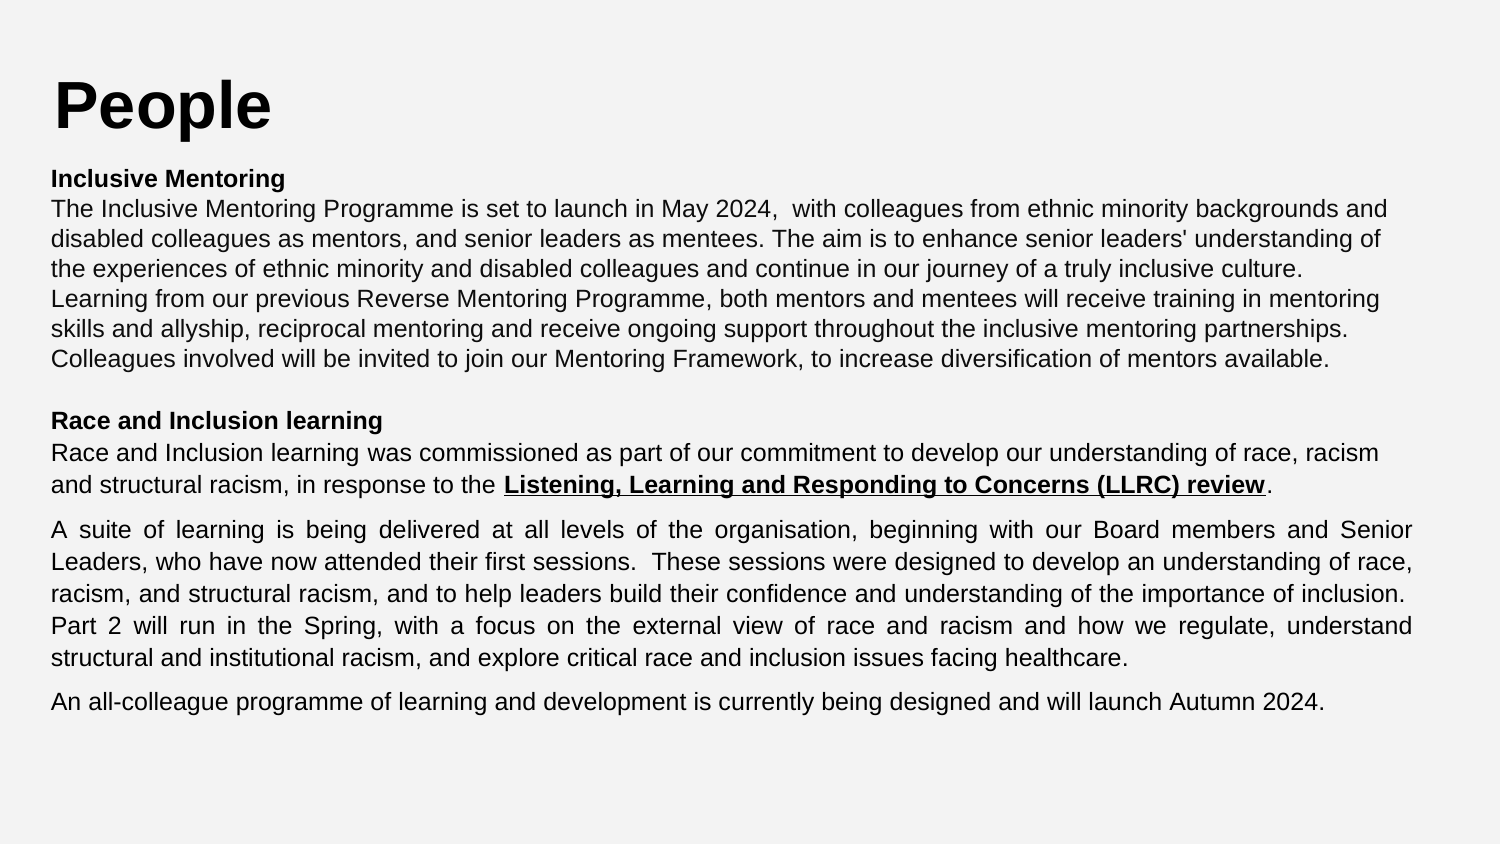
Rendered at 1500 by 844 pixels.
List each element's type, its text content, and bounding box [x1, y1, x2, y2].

text_box Inclusive Mentoring The Inclusive Mentoring Programme is set to launch in May 2024, with colleagues from ethnic minority backgrounds and disabled colleagues as mentors, and senior leaders as mentees. The aim is to enhance senior leaders' understanding of the experiences of ethnic minority and disabled colleagues and continue in our journey of a truly inclusive culture. Learning from our previous Reverse Mentoring Programme, both mentors and mentees will receive training in mentoring skills and allyship, reciprocal mentoring and receive ongoing support throughout the inclusive mentoring partnerships. Colleagues involved will be invited to join our Mentoring Framework, to increase diversification of mentors available. Race and Inclusion learning Race and Inclusion learning was commissioned as part of our commitment to develop our understanding of race, racism and structural racism, in response to the Listening, Learning and Responding to Concerns (LLRC) review. A suite of learning is being delivered at all levels of the organisation, beginning with our Board members and Senior Leaders, who have now attended their first sessions. These sessions were designed to develop an understanding of race, racism, and structural racism, and to help leaders build their confidence and understanding of the importance of inclusion. Part 2 will run in the Spring, with a focus on the external view of race and racism and how we regulate, understand structural and institutional racism, and explore critical race and inclusion issues facing healthcare. An all-colleague programme of learning and development is currently being designed and will launch Autumn 2024. [39, 127, 1436, 844]
text_box People [39, 53, 790, 150]
